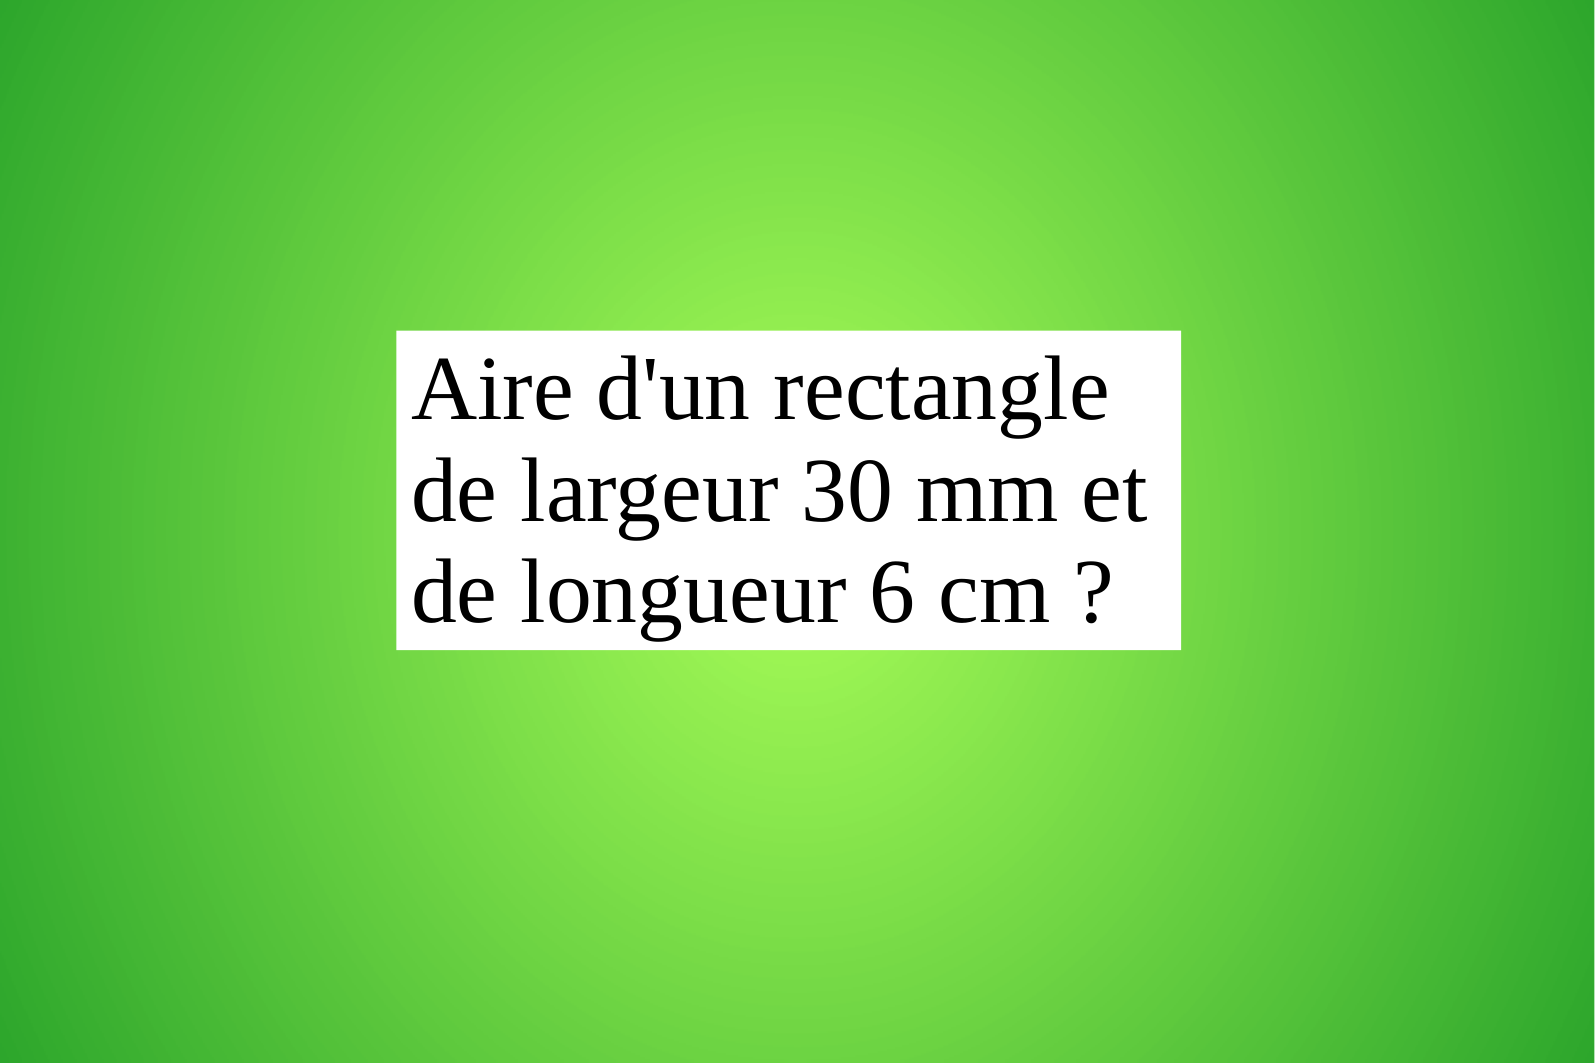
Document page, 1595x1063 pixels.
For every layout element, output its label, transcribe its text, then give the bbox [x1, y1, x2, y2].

picture [0, 0, 1595, 1063]
text_box Aire d'un rectangle de largeur 30 mm et de longueur 6 cm ? [396, 330, 1182, 651]
